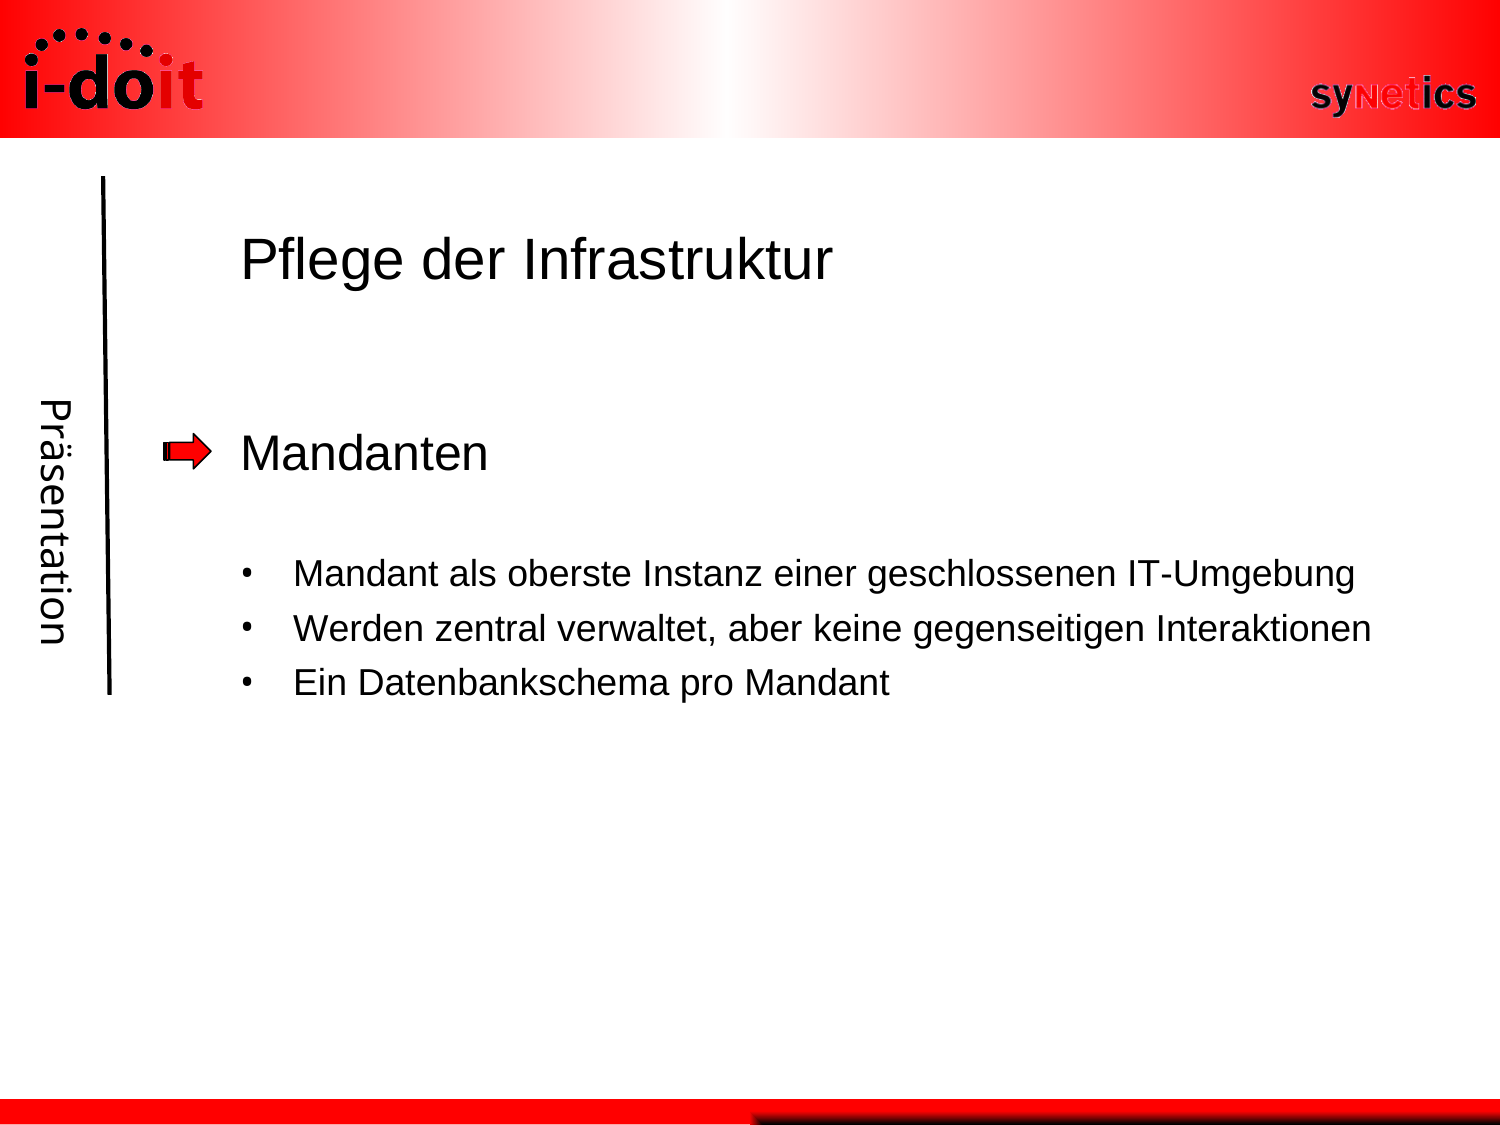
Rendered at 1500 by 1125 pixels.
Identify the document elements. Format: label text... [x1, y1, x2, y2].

text_box Pflege der Infrastruktur [225, 162, 1426, 351]
text_box Mandanten Mandant als oberste Instanz einer geschlossenen IT-Umgebung Werden zentral verwaltet, aber keine gegenseitigen Interaktionen Ein Datenbankschema pro Mandant [225, 412, 1426, 1001]
picture [5, 11, 254, 126]
picture [1311, 75, 1476, 119]
text_box [164, 433, 212, 469]
